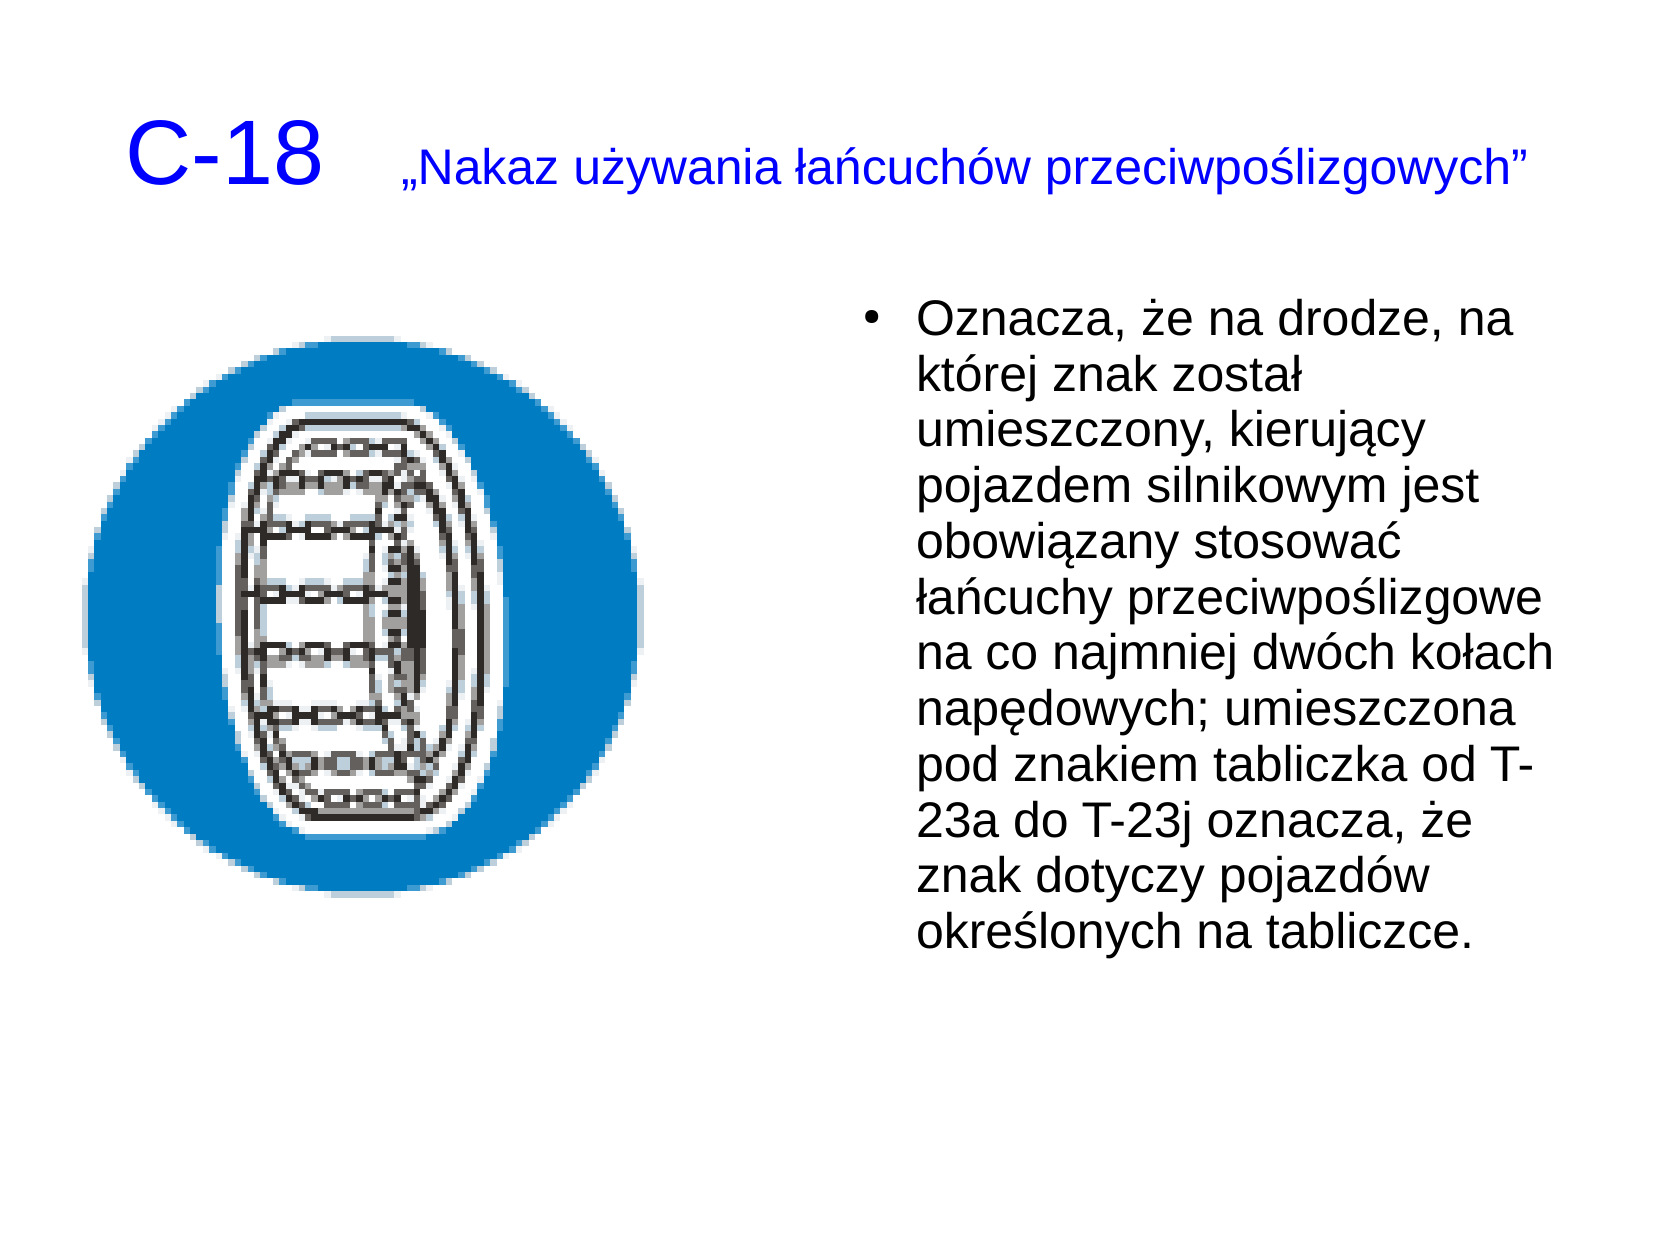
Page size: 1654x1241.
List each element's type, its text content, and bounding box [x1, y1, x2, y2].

title C-18 „Nakaz używania łańcuchów przeciwpoślizgowych” [82, 56, 1571, 250]
list Oznacza, że na drodze, na której znak został umieszczony, kierujący pojazdem silnikowym jest obowiązany stosować łańcuchy przeciwpoślizgowe na co najmniej dwóch kołach napędowych; umieszczona pod znakiem tabliczka od T-23a do T-23j oznacza, że znak dotyczy pojazdów określonych na tabliczce. [845, 290, 1572, 1094]
picture [82, 336, 644, 898]
